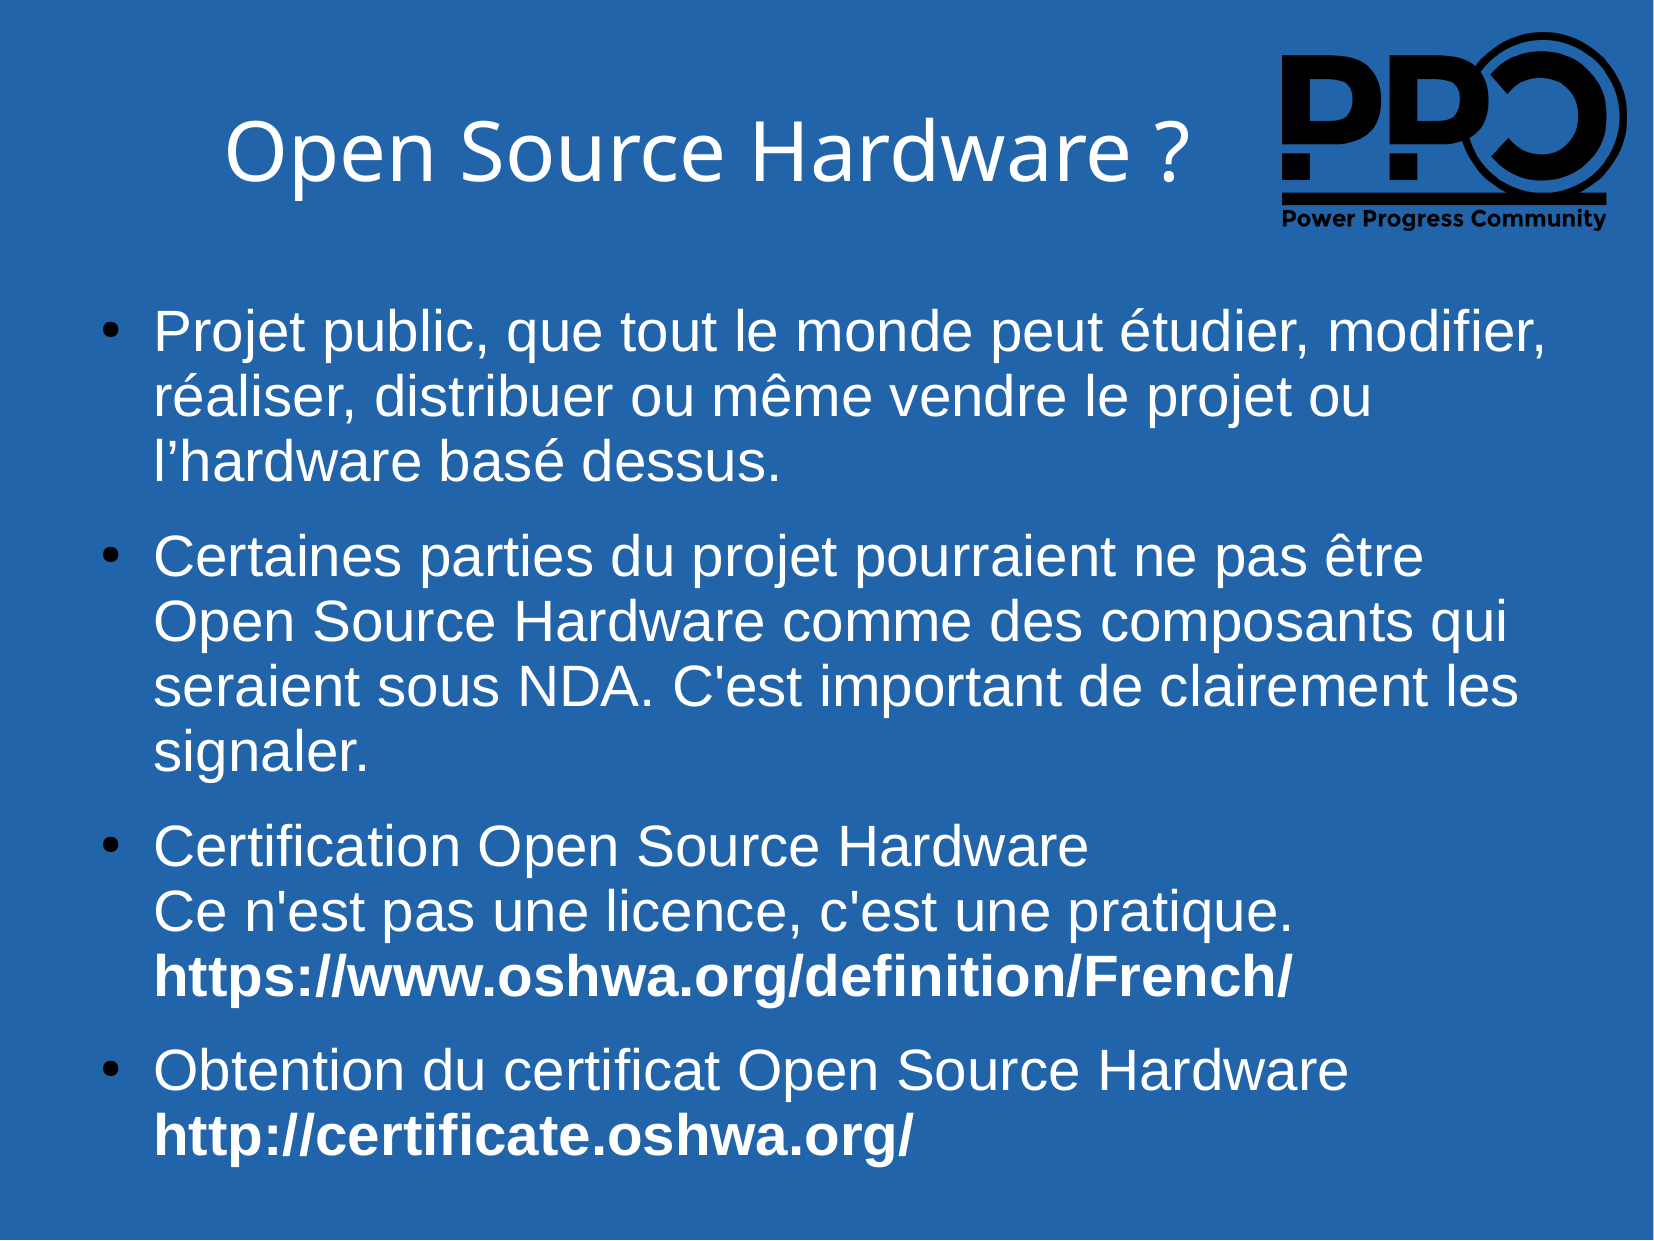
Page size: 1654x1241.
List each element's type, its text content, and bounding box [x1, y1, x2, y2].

list Projet public, que tout le monde peut étudier, modifier, réaliser, distribuer ou même vendre le projet ou l’hardware basé dessus. Certaines parties du projet pourraient ne pas être Open Source Hardware comme des composants qui seraient sous NDA. C'est important de clairement les signaler. Certification Open Source Hardware Ce n'est pas une licence, c'est une pratique. https://www.oshwa.org/definition/French/ Obtention du certificat Open Source Hardware http://certificate.oshwa.org/ [82, 299, 1571, 1123]
picture [1282, 32, 1627, 232]
title Open Source Hardware ? [82, 33, 1333, 266]
